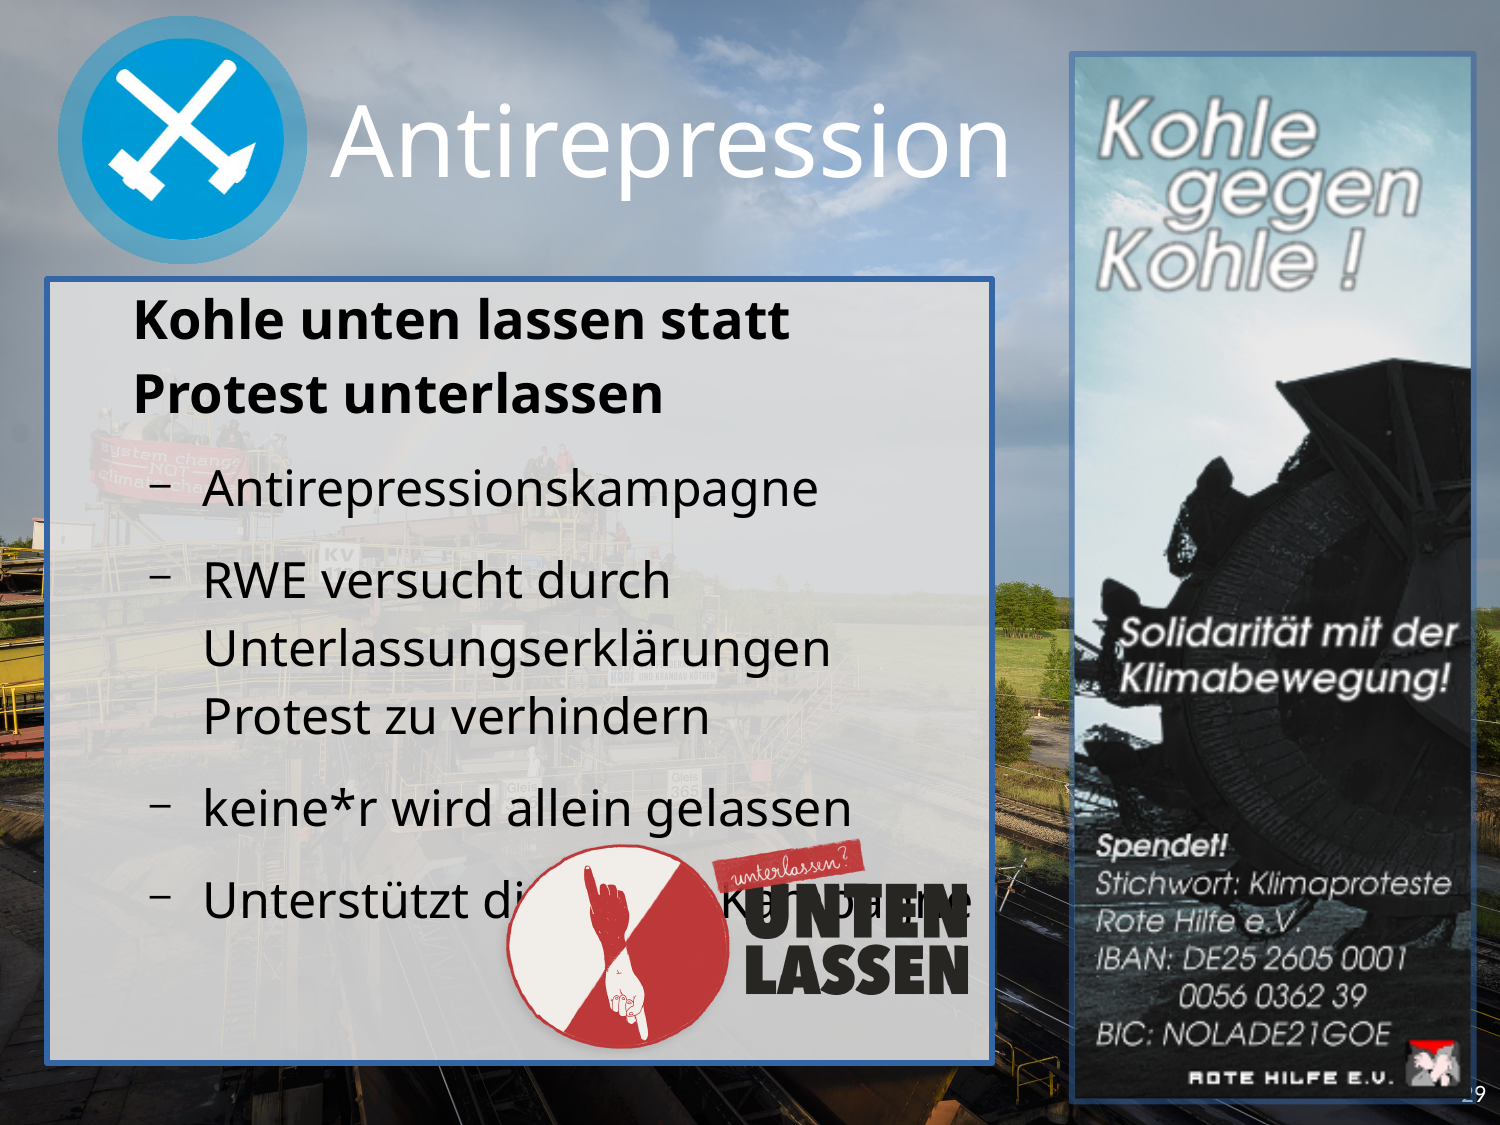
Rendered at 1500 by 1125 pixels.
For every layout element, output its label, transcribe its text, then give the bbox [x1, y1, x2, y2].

list Kohle unten lassen statt Protest unterlassen Antirepressionskampagne RWE versucht durch Unterlassungserklärungen Protest zu verhindern keine*r wird allein gelassen Unterstützt die Kampagne [47, 279, 993, 1063]
picture [0, 0, 1500, 1125]
title Antirepression [330, 45, 1347, 233]
